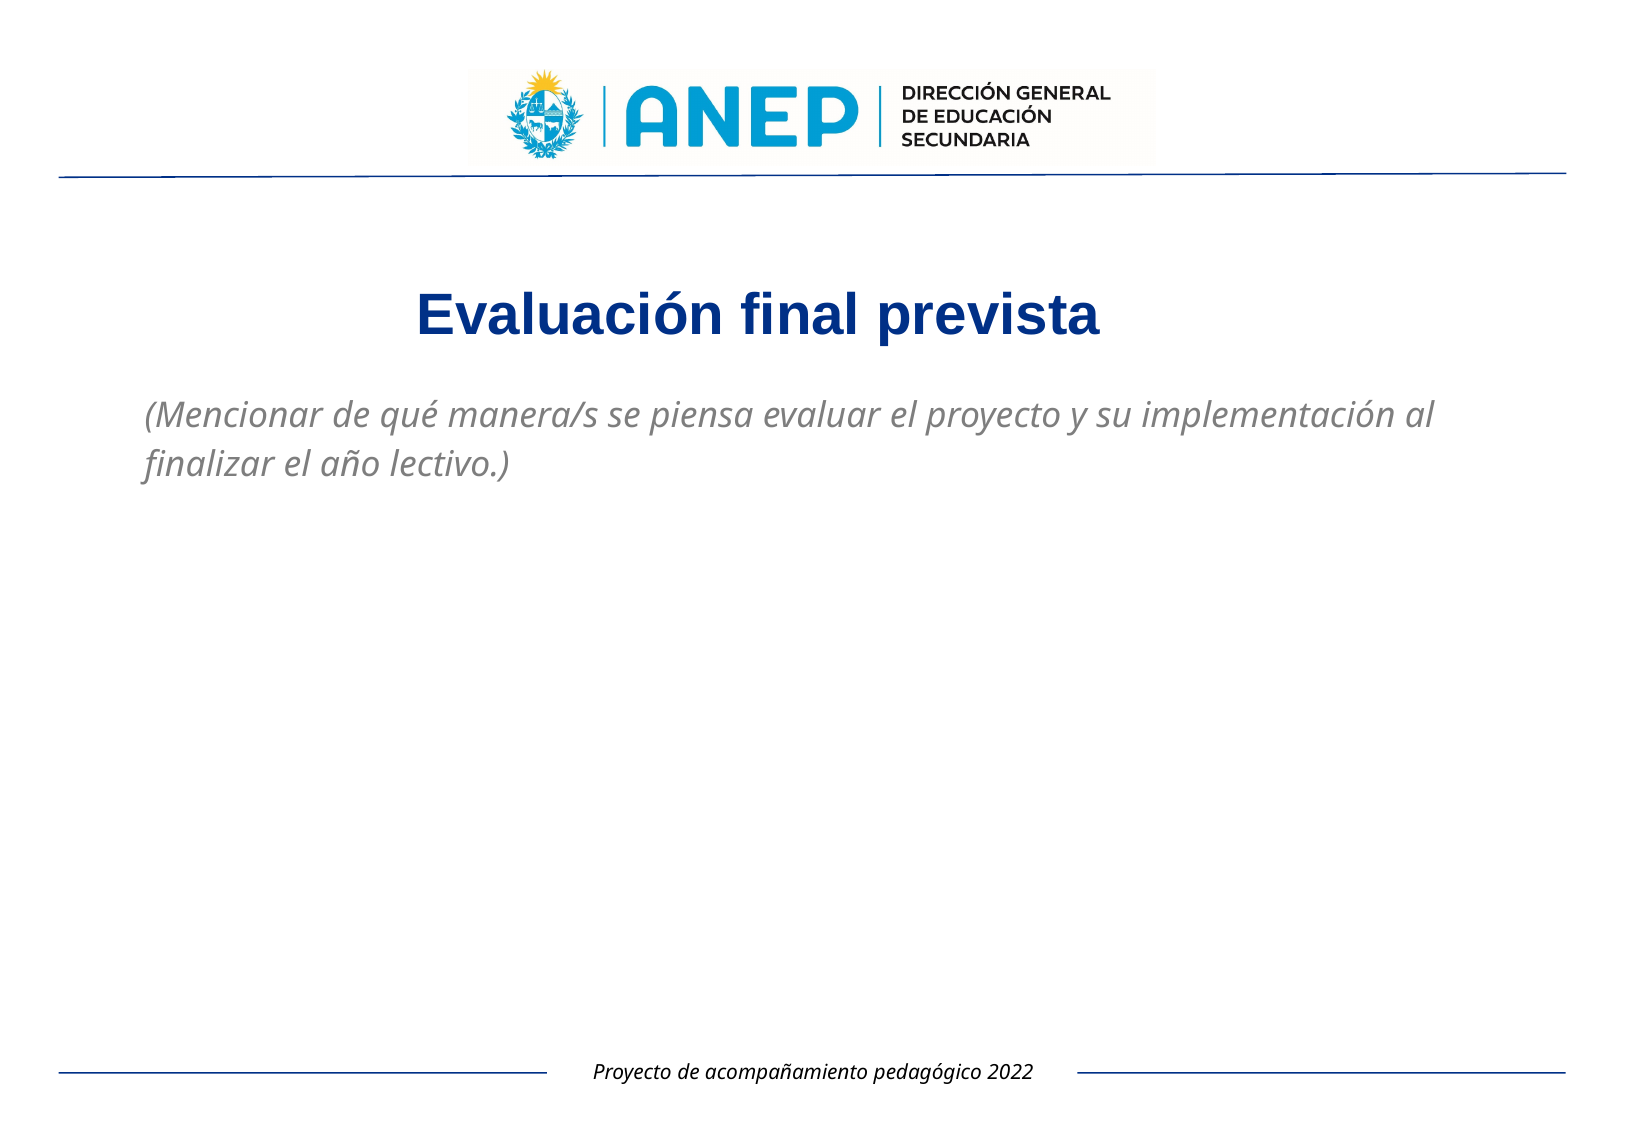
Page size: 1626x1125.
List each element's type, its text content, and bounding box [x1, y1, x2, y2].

subtitle (Mencionar de qué manera/s se piensa evaluar el proyecto y su implementación al finalizar el año lectivo.) [129, 377, 1465, 638]
title Evaluación final prevista [401, 258, 1144, 355]
picture [468, 69, 1156, 166]
title Proyecto de acompañamiento pedagógico 2022 [224, 1041, 1403, 1092]
